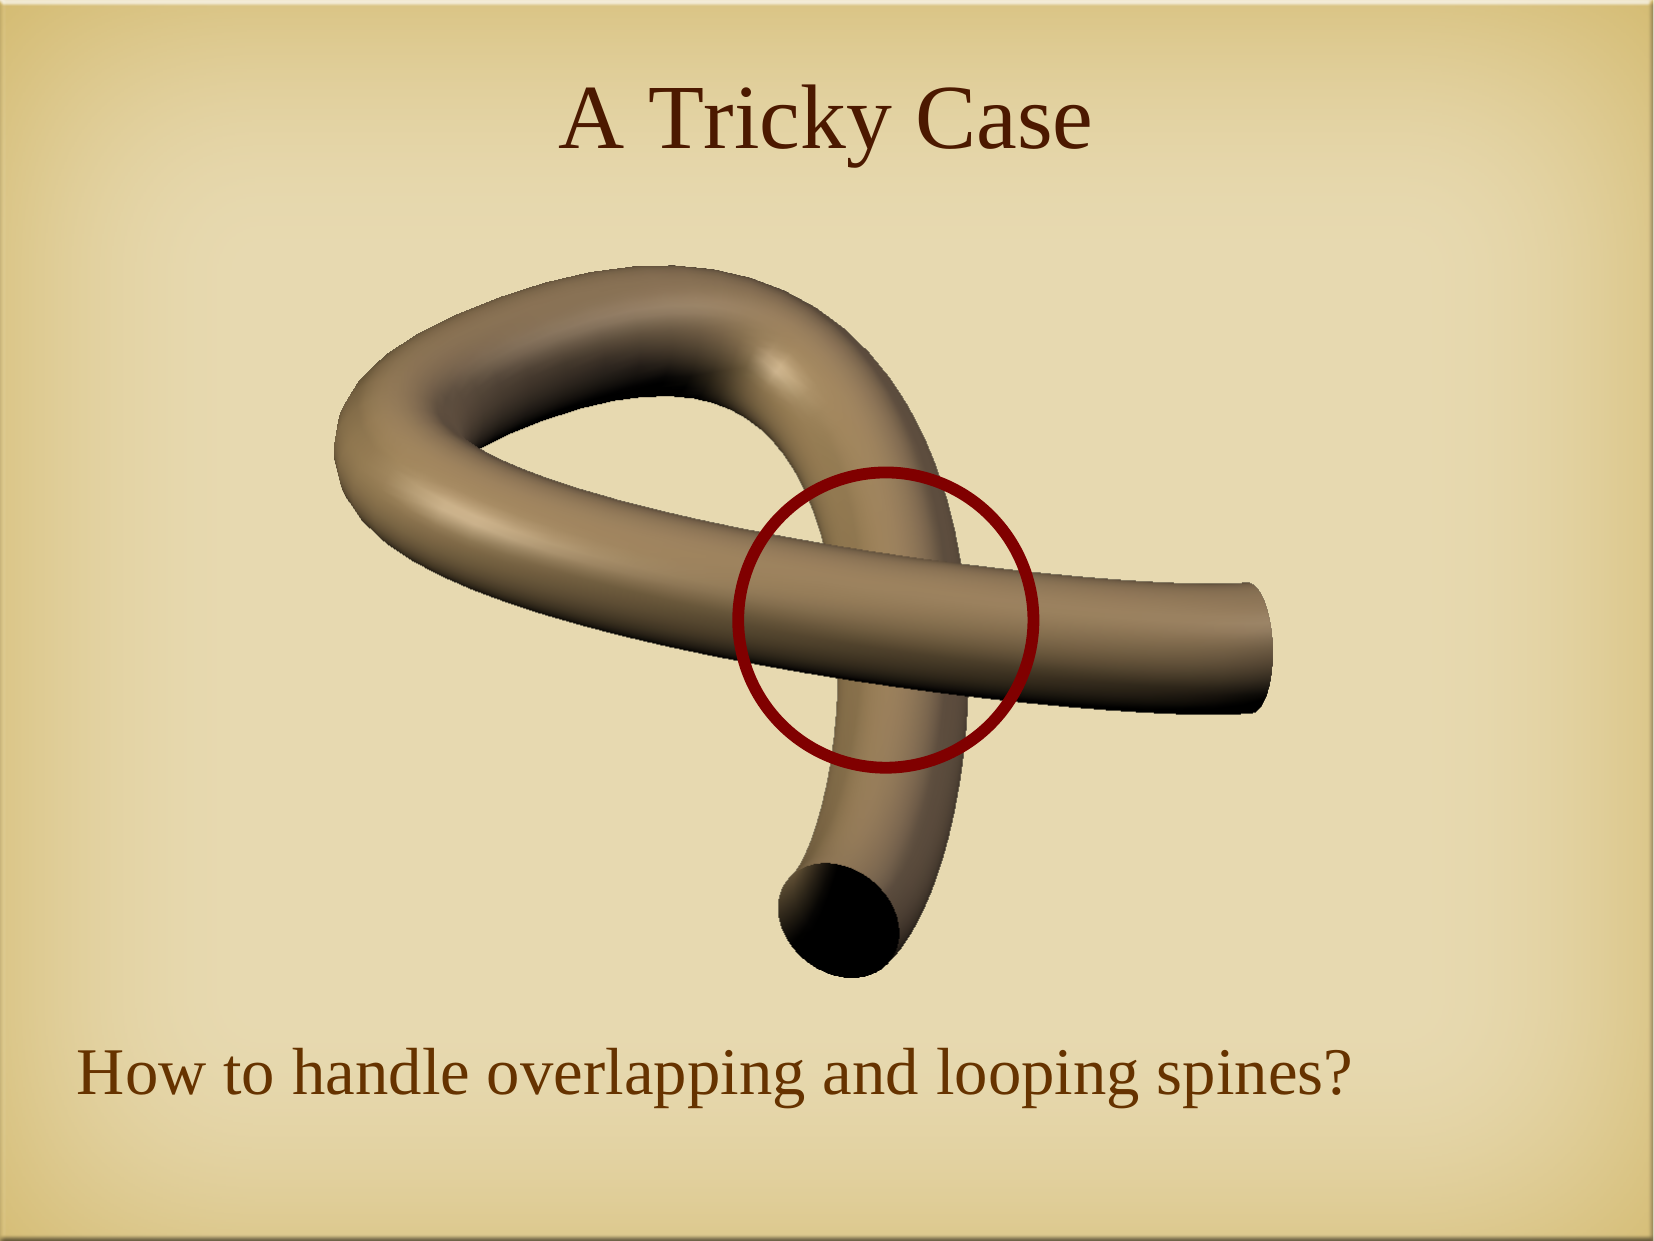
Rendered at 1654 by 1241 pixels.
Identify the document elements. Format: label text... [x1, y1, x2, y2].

list How to handle overlapping and looping spines? [59, 206, 1595, 1182]
picture [0, 0, 1654, 1241]
title A Tricky Case [59, 58, 1595, 178]
